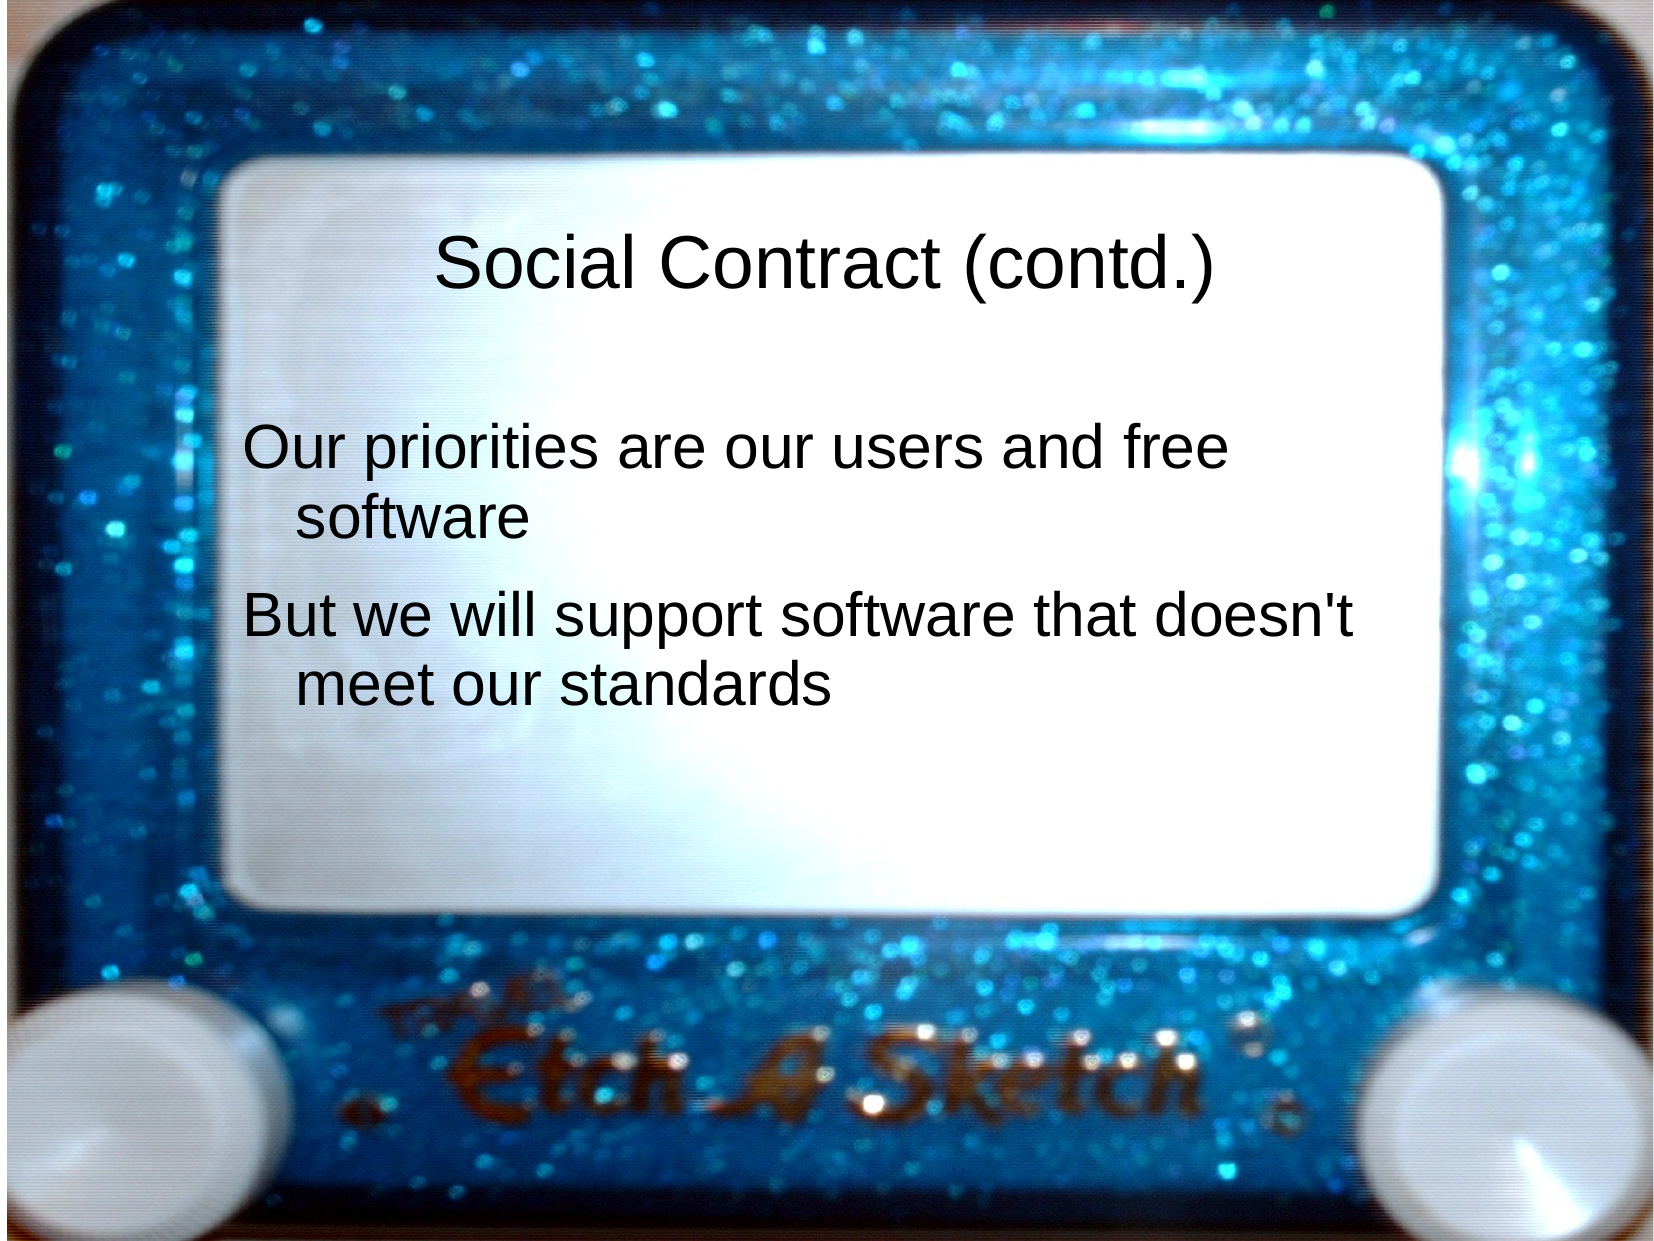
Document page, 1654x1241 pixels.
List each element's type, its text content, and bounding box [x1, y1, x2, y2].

title Social Contract (contd.) [225, 157, 1426, 368]
list Our priorities are our users and free software But we will support software that doesn't meet our standards [225, 412, 1426, 886]
picture [7, 0, 1654, 1241]
